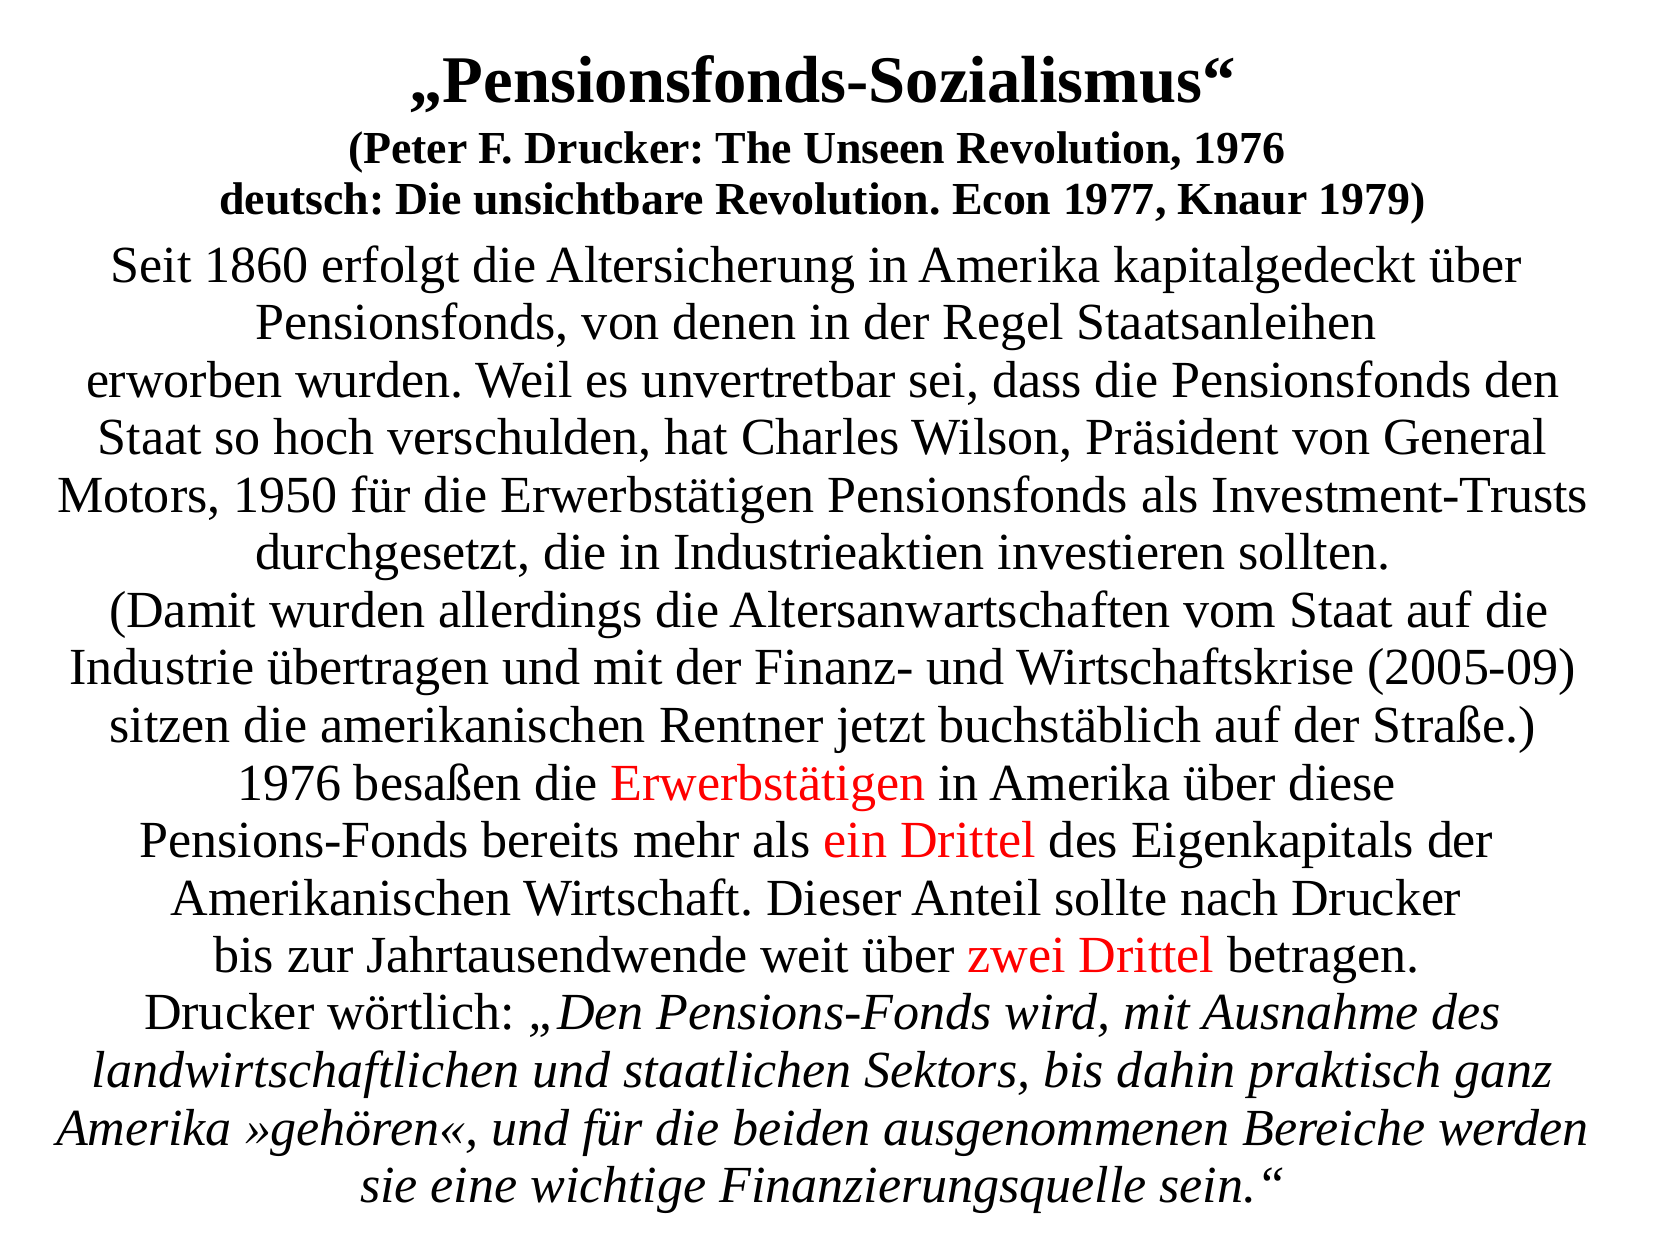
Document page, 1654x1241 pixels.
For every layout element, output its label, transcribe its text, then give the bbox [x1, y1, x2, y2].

text_box „Pensionsfonds-Sozialismus“ (Peter F. Drucker: The Unseen Revolution, 1976 deutsch: Die unsichtbare Revolution. Econ 1977, Knaur 1979) Seit 1860 erfolgt die Altersicherung in Amerika kapitalgedeckt über Pensionsfonds, von denen in der Regel Staatsanleihen erworben wurden. Weil es unvertretbar sei, dass die Pensionsfonds den Staat so hoch verschulden, hat Charles Wilson, Präsident von General Motors, 1950 für die Erwerbstätigen Pensionsfonds als Investment-Trusts durchgesetzt, die in Industrieaktien investieren sollten. (Damit wurden allerdings die Altersanwartschaften vom Staat auf die Industrie übertragen und mit der Finanz- und Wirtschaftskrise (2005-09) sitzen die amerikanischen Rentner jetzt buchstäblich auf der Straße.) 1976 besaßen die Erwerbstätigen in Amerika über diese Pensions-Fonds bereits mehr als ein Drittel des Eigenkapitals der Amerikanischen Wirtschaft. Dieser Anteil sollte nach Drucker bis zur Jahrtausendwende weit über zwei Drittel betragen. Drucker wörtlich: „Den Pensions-Fonds wird, mit Ausnahme des landwirtschaftlichen und staatlichen Sektors, bis dahin praktisch ganz Amerika »gehören«, und für die beiden ausgenommenen Bereiche werden sie eine wichtige Finanzierungsquelle sein.“ [41, 35, 1622, 1222]
